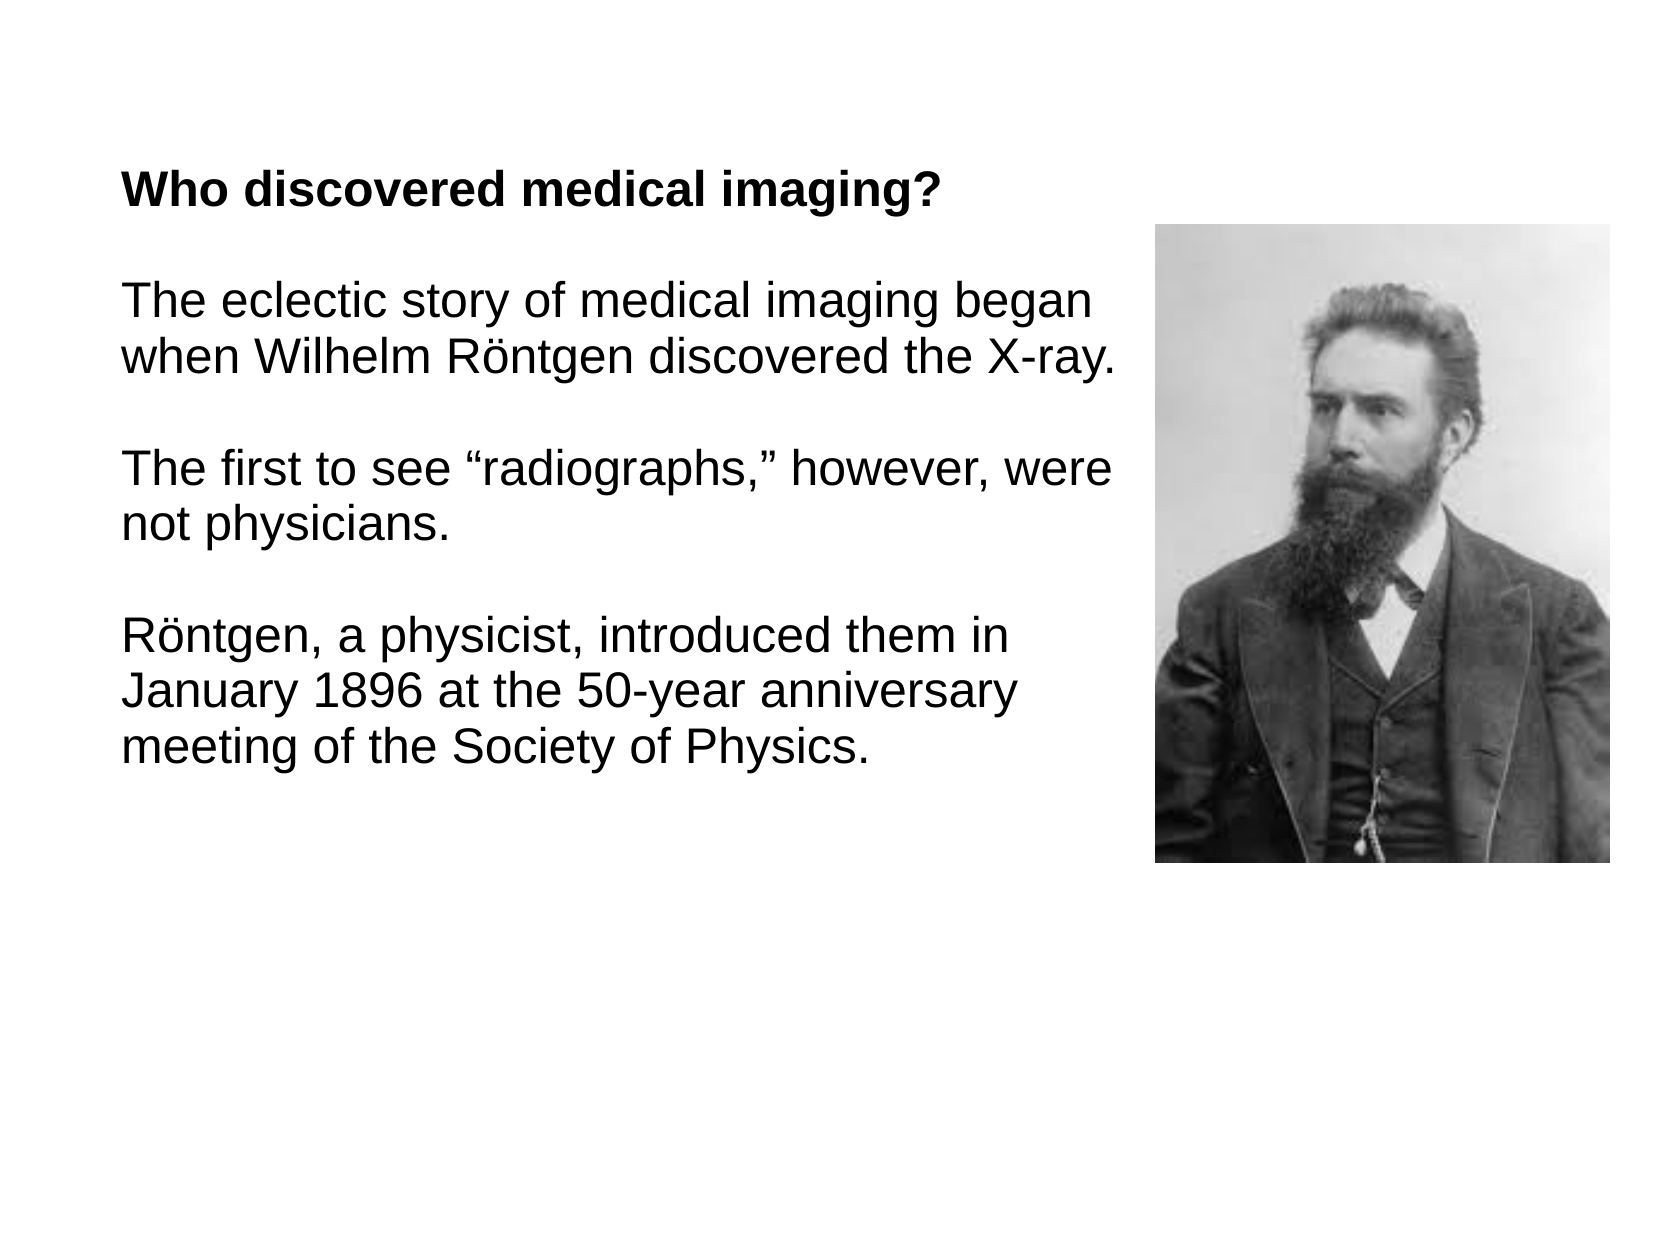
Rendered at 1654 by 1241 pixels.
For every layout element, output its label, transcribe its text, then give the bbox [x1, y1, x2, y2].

text_box Who discovered medical imaging? The eclectic story of medical imaging began when Wilhelm Röntgen discovered the X-ray. The first to see “radiographs,” however, were not physicians. Röntgen, a physicist, introduced them in January 1896 at the 50-year anniversary meeting of the Society of Physics. [106, 153, 1134, 1061]
picture [1155, 224, 1610, 863]
